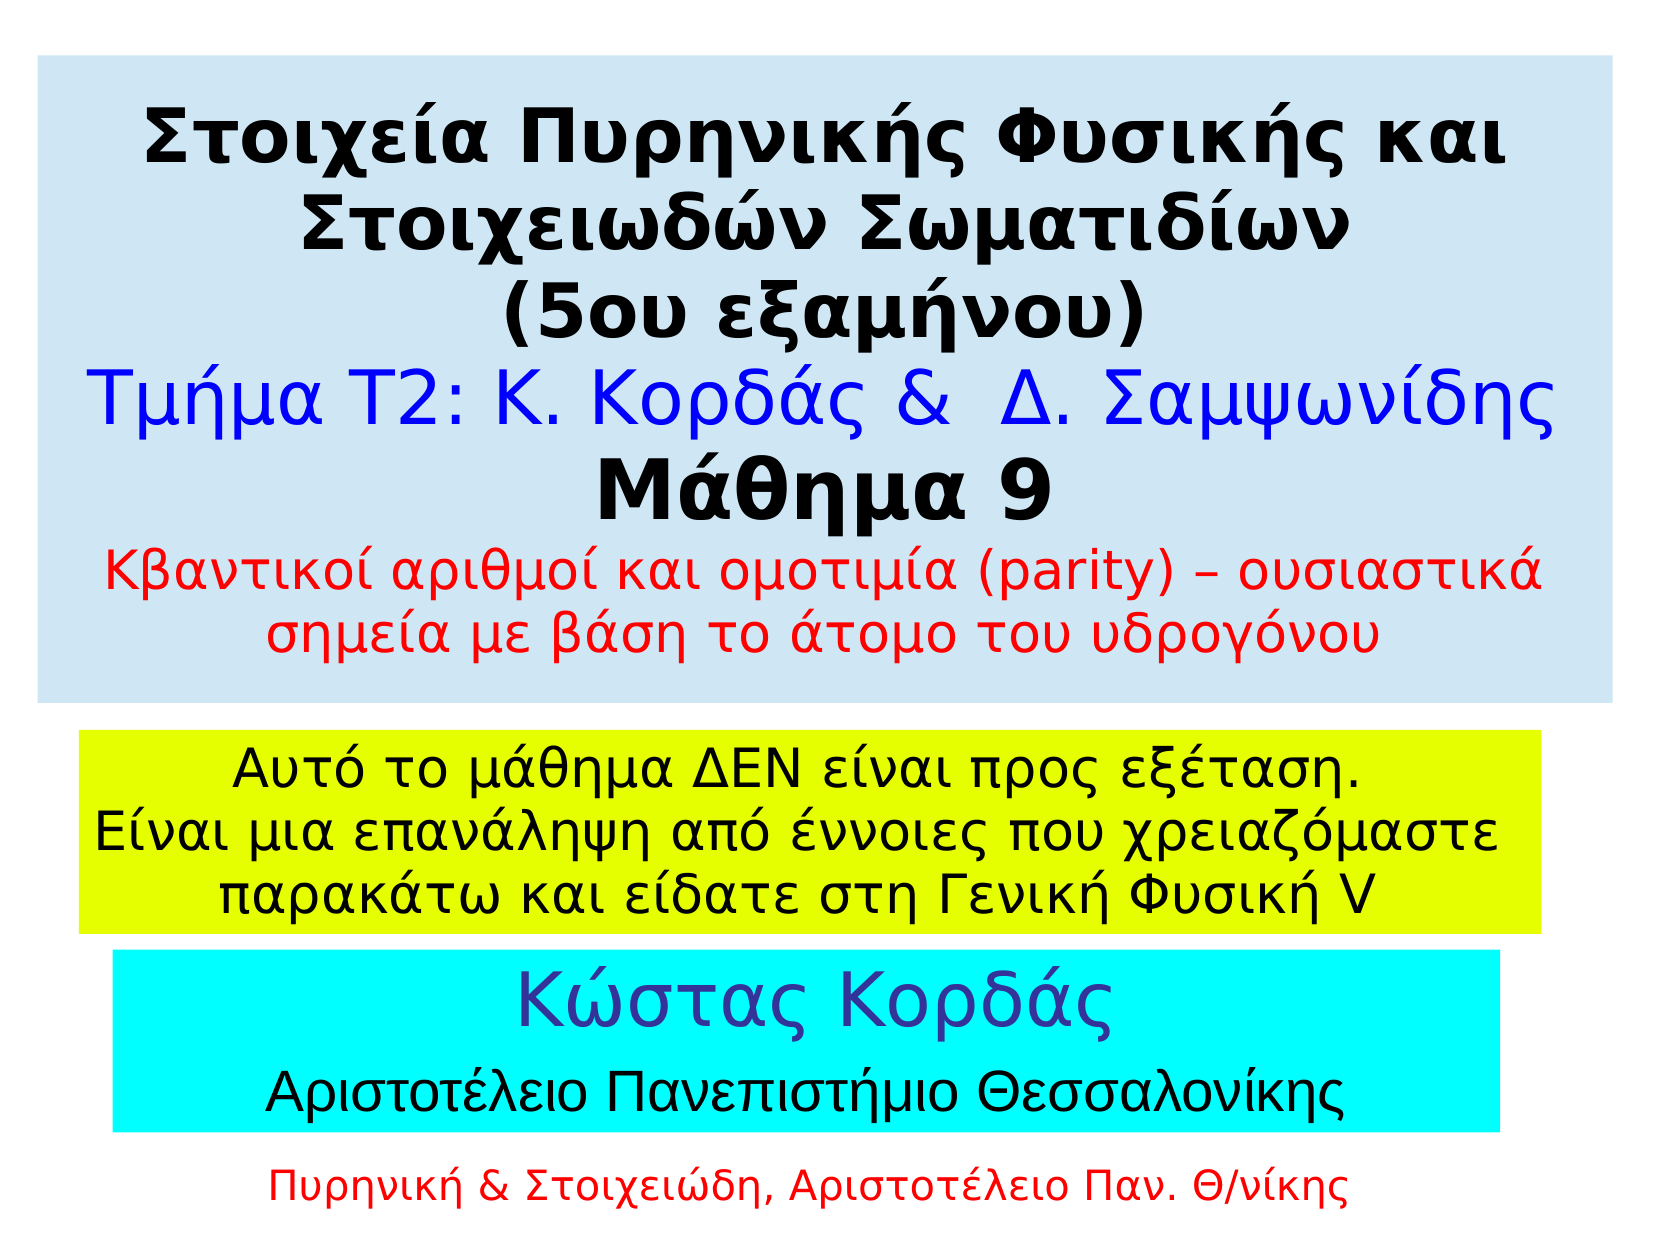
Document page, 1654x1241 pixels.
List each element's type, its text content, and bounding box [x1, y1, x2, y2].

text_box Αυτό το μάθημα ΔΕΝ είναι προς εξέταση. Είναι μια επανάληψη από έννοιες που χρειαζόμαστε παρακάτω και είδατε στη Γενική Φυσική V [78, 729, 1542, 934]
text_box Κώστας Κορδάς Αριστοτέλειο Πανεπιστήμιο Θεσσαλονίκης [112, 949, 1501, 1133]
title Στοιχεία Πυρηνικής Φυσικής και Στοιχειωδών Σωματιδίων (5ου εξαμήνου) Τμήμα T2: Κ. Κορδάς & Δ. Σαμψωνίδης Μάθημα 9 Κβαντικοί αριθμοί και ομοτιμία (parity) – ουσιαστικά σημεία με βάση το άτομο του υδρογόνου [37, 55, 1613, 703]
text_box Πυρηνική & Στοιχειώδη, Αριστοτέλειο Παν. Θ/νίκης [252, 1154, 1419, 1219]
